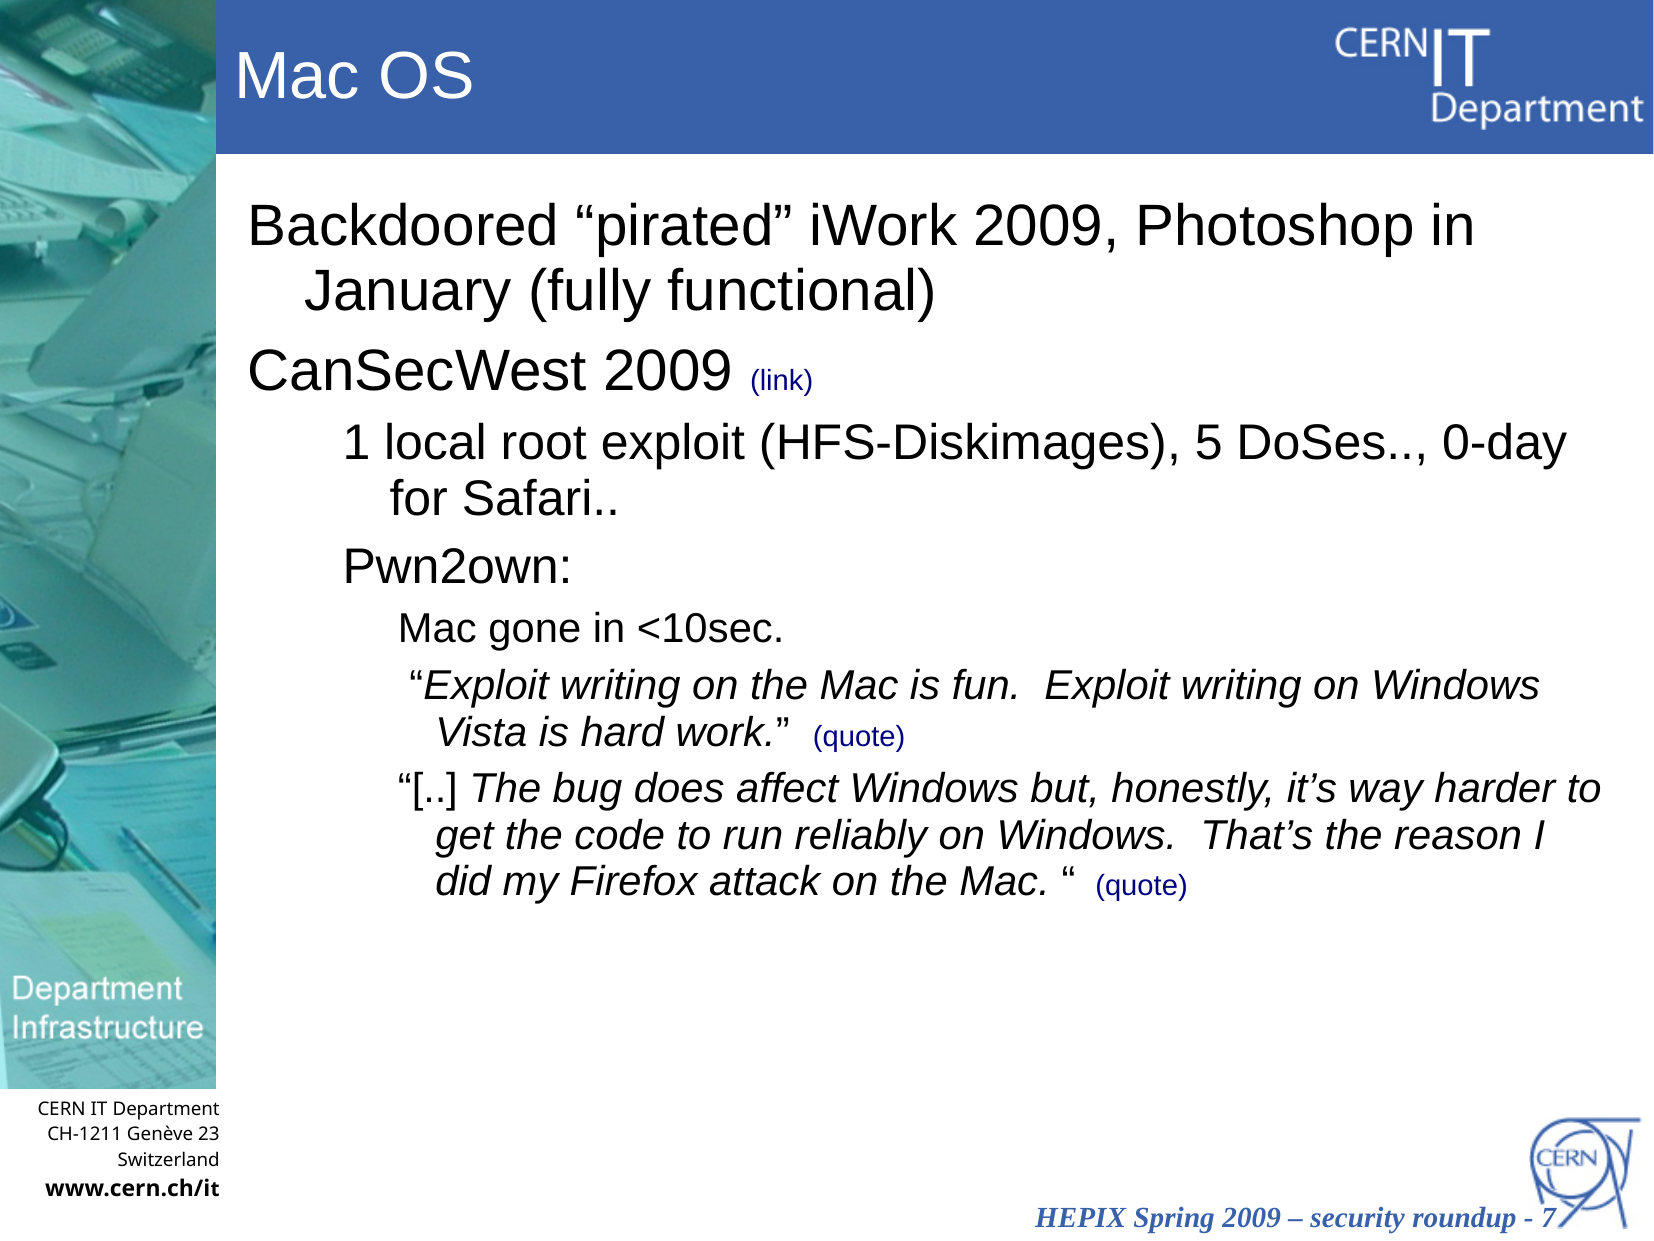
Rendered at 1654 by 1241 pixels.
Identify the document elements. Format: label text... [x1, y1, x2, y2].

list Backdoored “pirated” iWork 2009, Photoshop in January (fully functional) CanSecWest 2009 (link) 1 local root exploit (HFS-Diskimages), 5 DoSes.., 0-day for Safari.. Pwn2own: Mac gone in <10sec. “Exploit writing on the Mac is fun. Exploit writing on Windows Vista is hard work.” (quote) “[..] The bug does affect Windows but, honestly, it’s way harder to get the code to run reliably on Windows. That’s the reason I did my Firefox attack on the Mac. “ (quote) [247, 192, 1613, 1163]
picture [216, 0, 1654, 154]
title Mac OS [234, 0, 1241, 151]
picture [1529, 1116, 1642, 1229]
